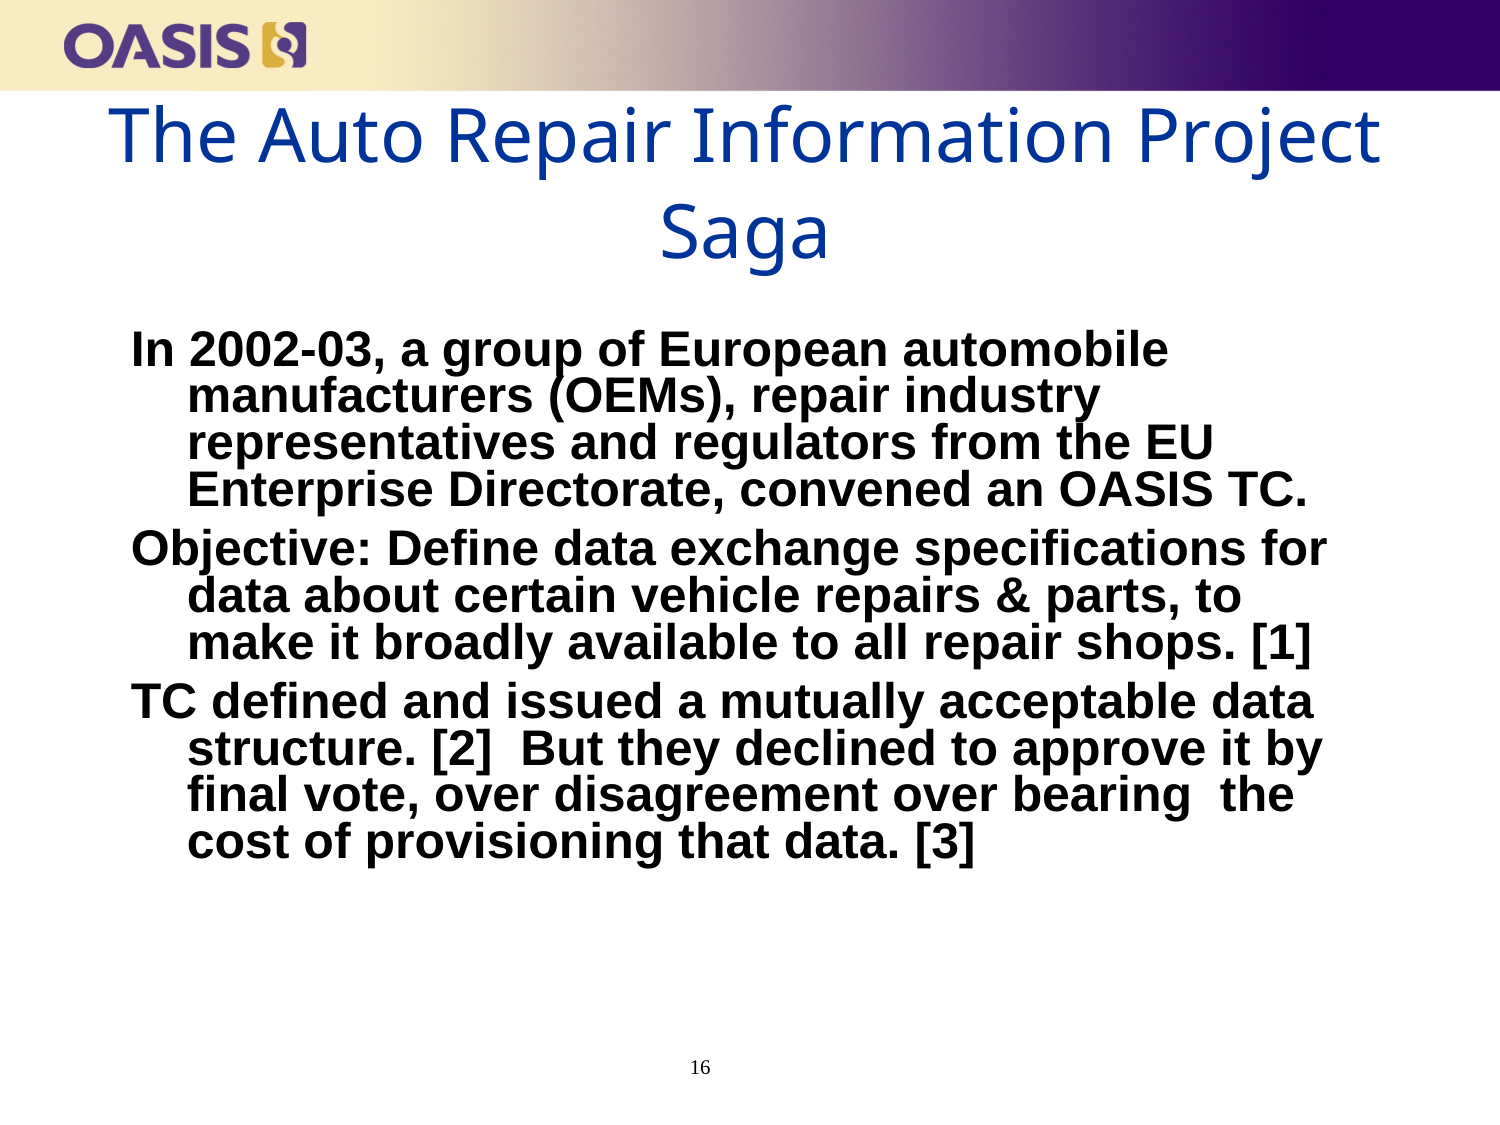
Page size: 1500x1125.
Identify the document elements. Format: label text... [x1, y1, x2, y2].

list In 2002-03, a group of European automobile manufacturers (OEMs), repair industry representatives and regulators from the EU Enterprise Directorate, convened an OASIS TC. Objective: Define data exchange specifications for data about certain vehicle repairs & parts, to make it broadly available to all repair shops. [1] TC defined and issued a mutually acceptable data structure. [2] But they declined to approve it by final vote, over disagreement over bearing the cost of provisioning that data. [3] [116, 321, 1382, 965]
title The Auto Repair Information Project Saga [58, 79, 1434, 286]
picture [0, 0, 1500, 1125]
